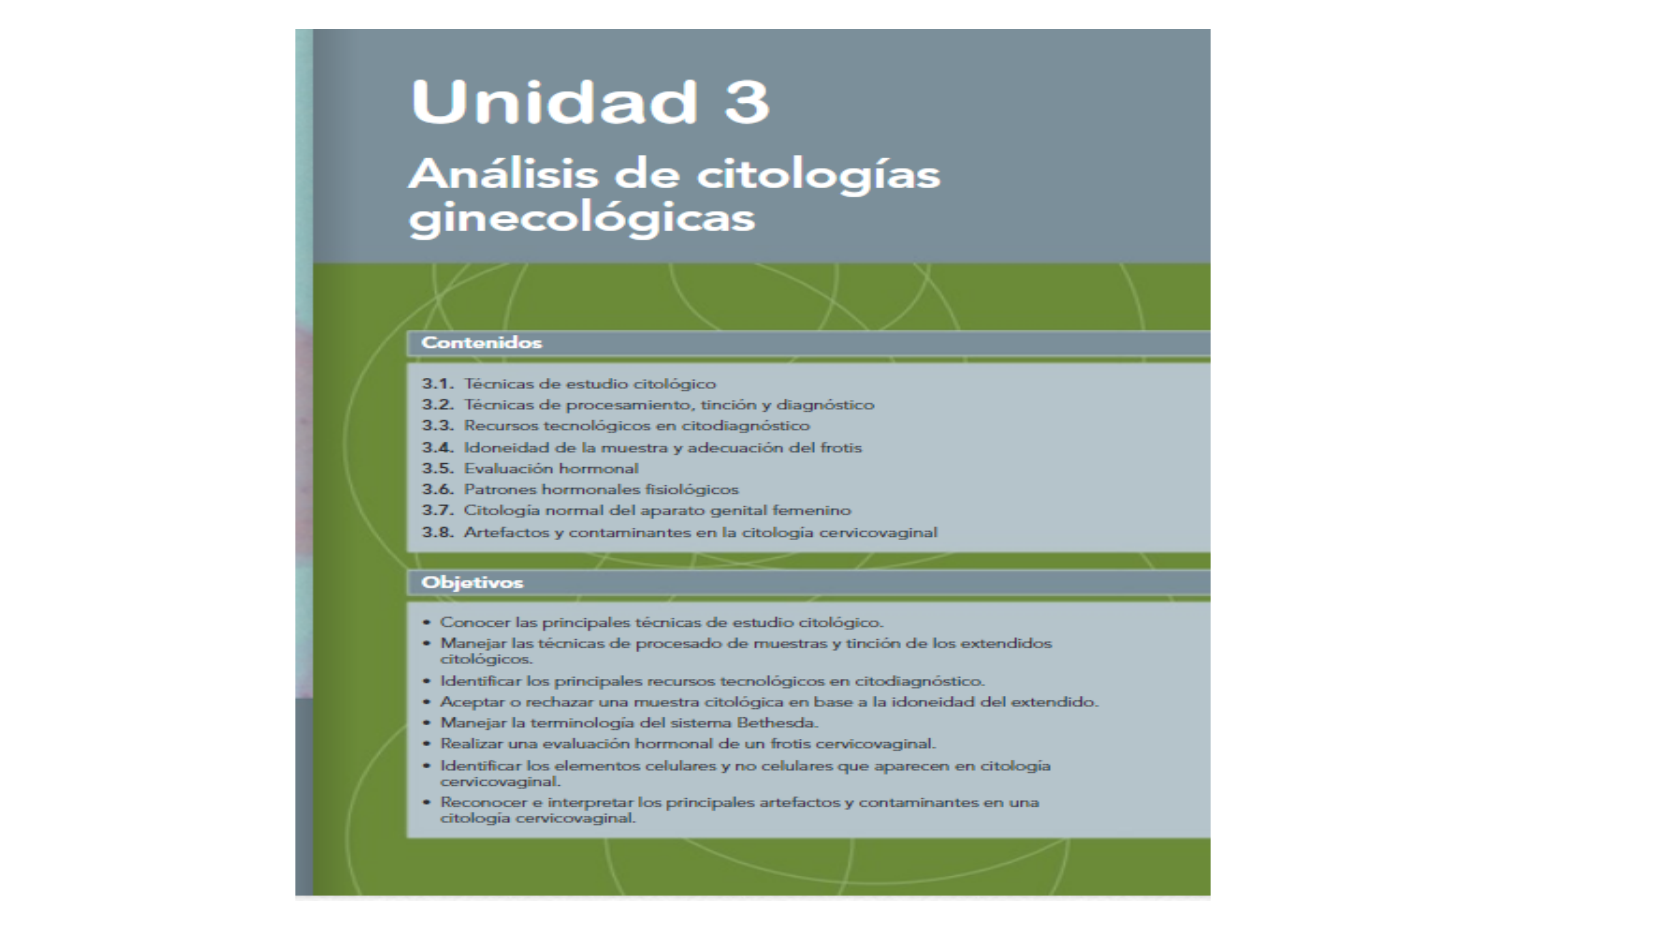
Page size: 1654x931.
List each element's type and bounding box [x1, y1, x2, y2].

picture [295, 29, 1211, 901]
